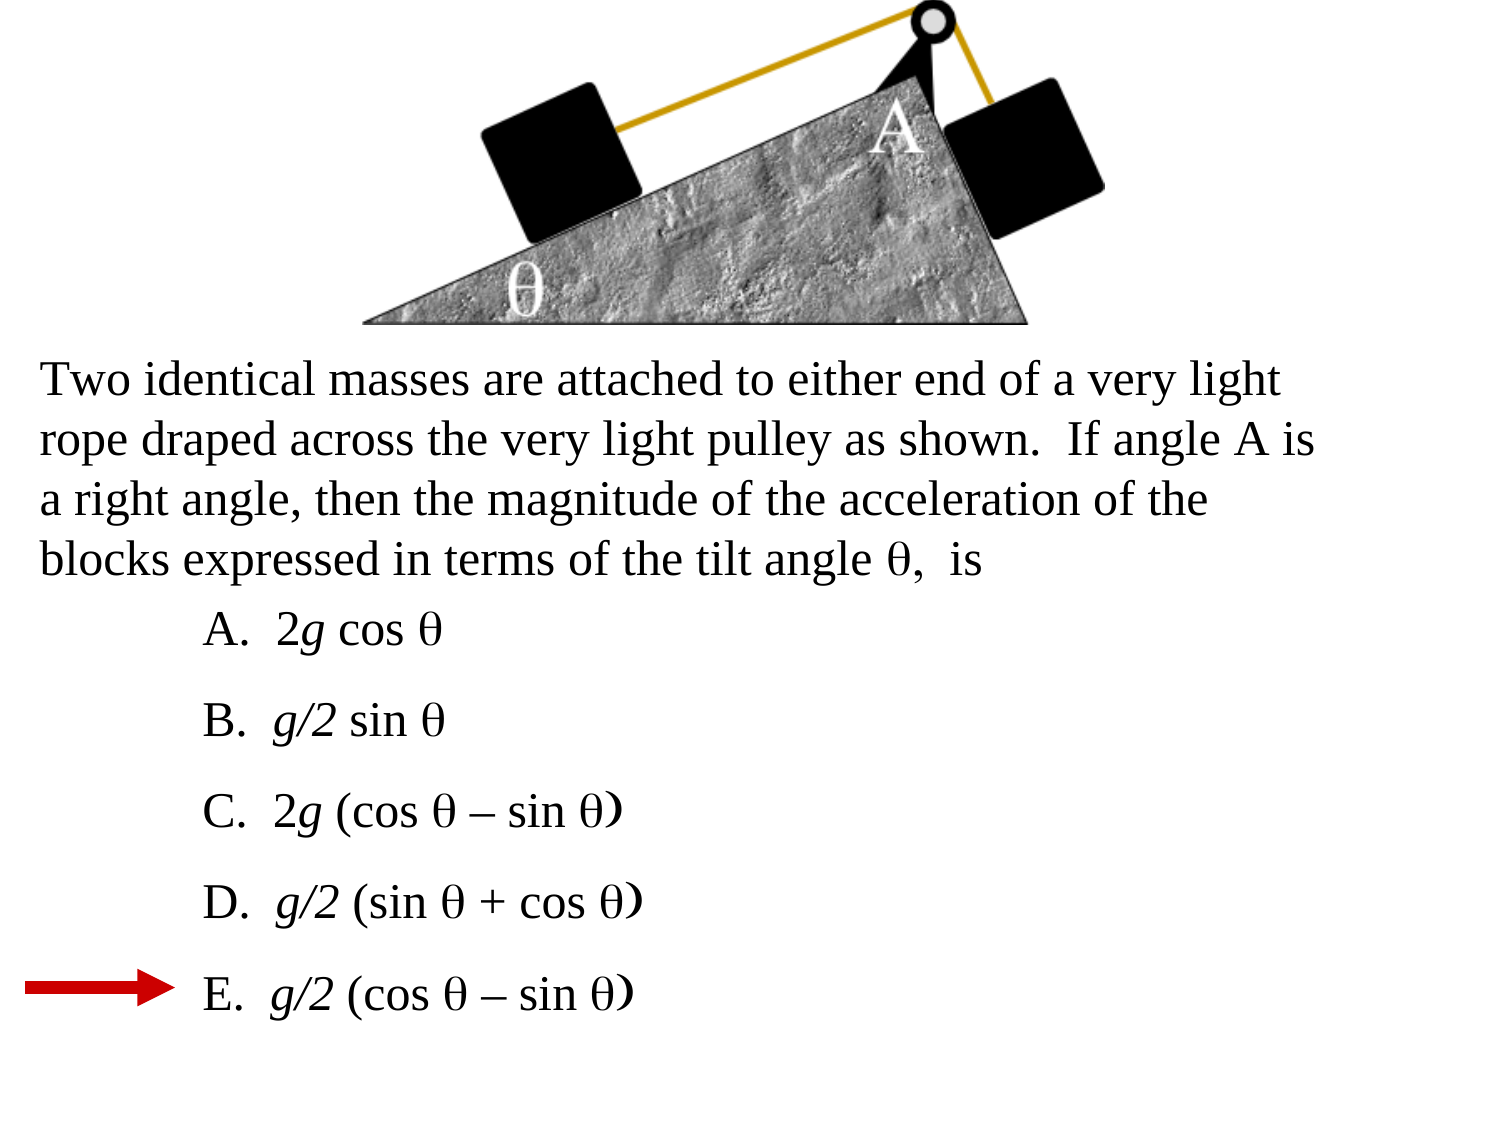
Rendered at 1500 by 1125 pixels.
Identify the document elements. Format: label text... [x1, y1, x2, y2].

picture [362, 0, 1105, 325]
text_box Two identical masses are attached to either end of a very light rope draped across the very light pulley as shown. If angle A is a right angle, then the magnitude of the acceleration of the blocks expressed in terms of the tilt angle θ, is [24, 337, 1363, 593]
text_box A. 2g cos θ B. g/2 sin θ C. 2g (cos θ – sin θ) D. g/2 (sin θ + cos θ) E. g/2 (cos θ – sin θ) [187, 587, 1426, 1028]
